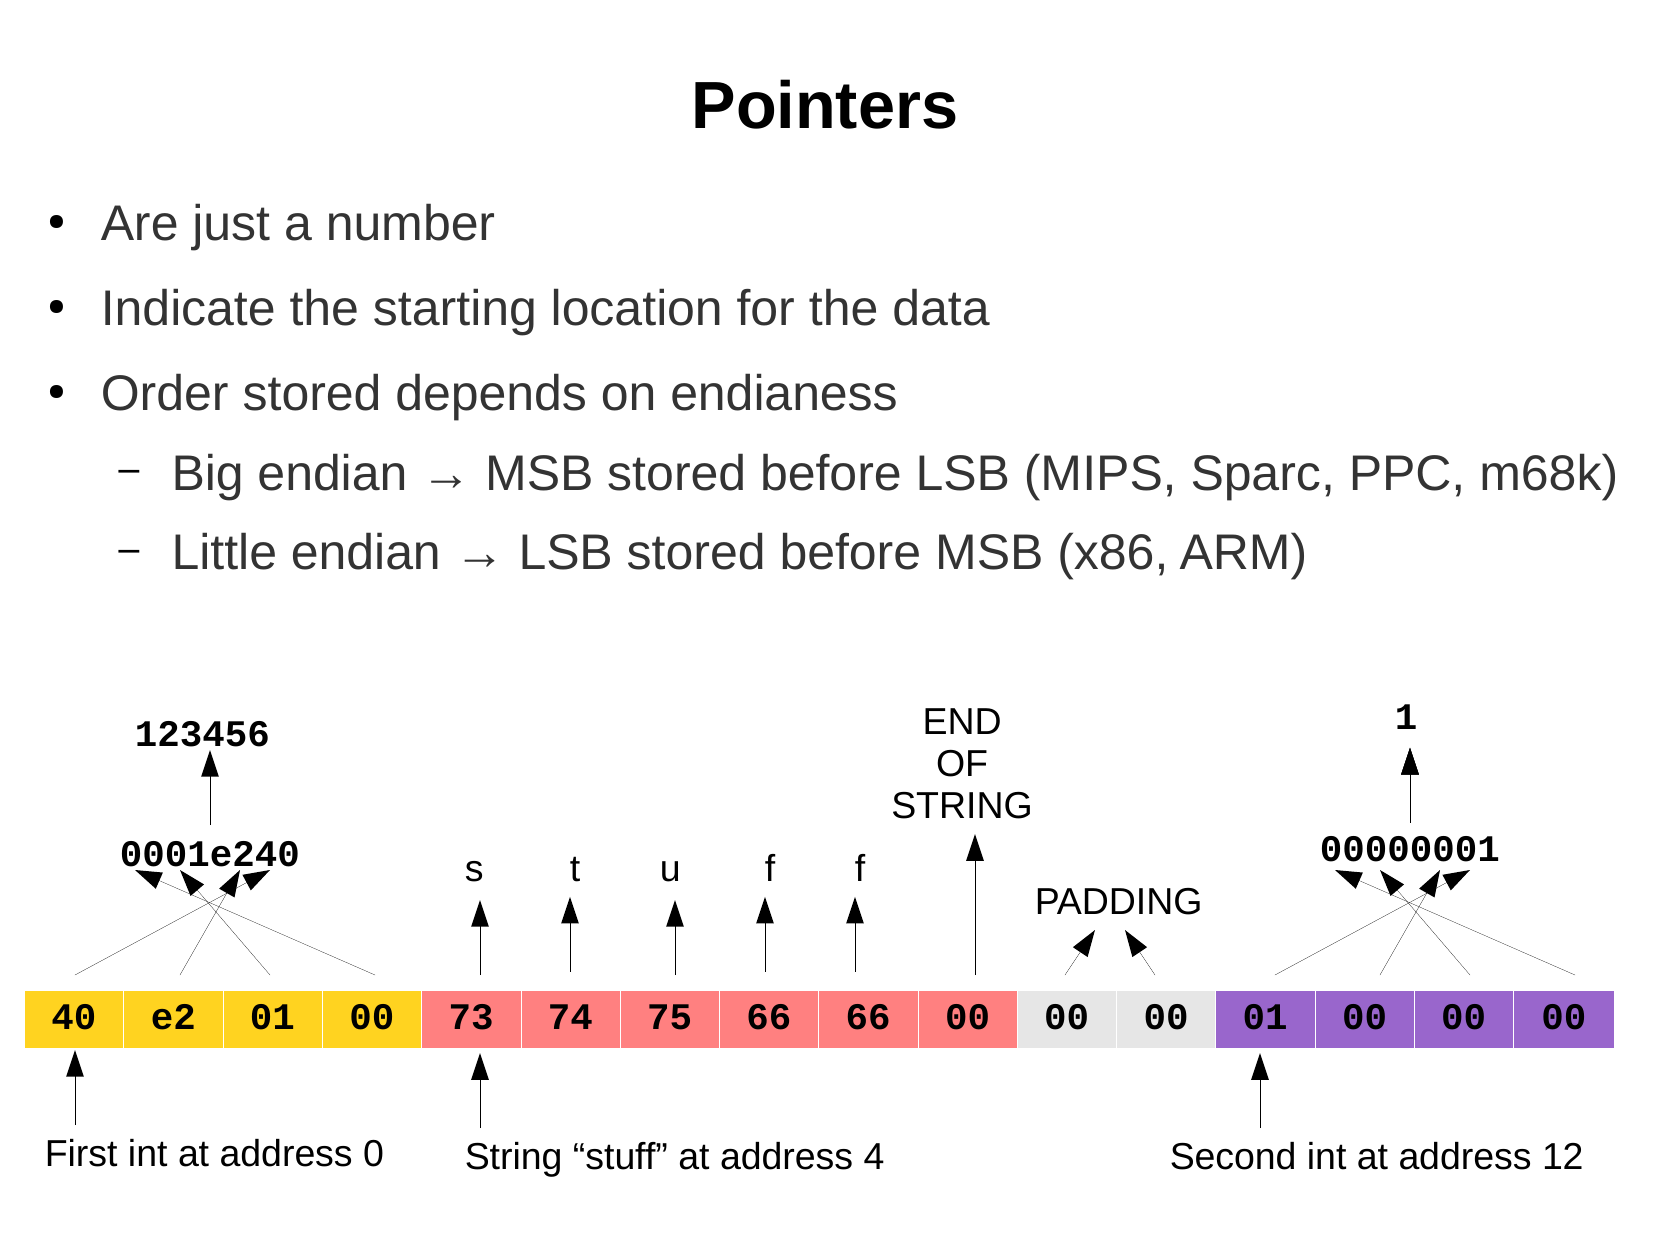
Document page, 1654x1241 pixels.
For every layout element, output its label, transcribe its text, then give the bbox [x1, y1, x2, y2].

list Are just a number Indicate the starting location for the data Order stored depends on endianess Big endian → MSB stored before LSB (MIPS, Sparc, PPC, m68k) Little endian → LSB stored before MSB (x86, ARM) [30, 195, 1621, 1216]
text_box END OF STRING [876, 693, 1048, 835]
table_header e2 [124, 991, 223, 1048]
table_header 00 [1316, 991, 1414, 1048]
text_box t [555, 840, 596, 897]
text_box u [645, 840, 696, 897]
text_box First int at address 0 [30, 1125, 406, 1182]
table_header 00 [1117, 991, 1215, 1048]
table_header 66 [819, 991, 918, 1048]
table_header 00 [1018, 991, 1116, 1048]
text_box f [840, 840, 881, 897]
text_box PADDING [1020, 873, 1218, 931]
text_box 123456 [120, 707, 286, 766]
title Pointers [30, 30, 1621, 181]
table_header 75 [621, 991, 719, 1048]
table_header 73 [422, 991, 521, 1048]
table_header 66 [720, 991, 818, 1048]
table_header 00 [323, 991, 421, 1048]
text_box 00000001 [1305, 822, 1516, 881]
text_box 0001e240 [105, 827, 316, 886]
table_header 01 [1216, 991, 1315, 1048]
table_header 40 [25, 991, 123, 1048]
text_box String “stuff” at address 4 [450, 1128, 1006, 1186]
table_header 01 [224, 991, 322, 1048]
table_header 74 [522, 991, 620, 1048]
text_box f [750, 840, 791, 897]
text_box s [450, 840, 499, 897]
text_box Second int at address 12 [1155, 1128, 1606, 1186]
text_box 1 [1380, 690, 1441, 748]
table_header 00 [1514, 991, 1614, 1048]
table_header 00 [919, 991, 1017, 1048]
table_header 00 [1415, 991, 1513, 1048]
